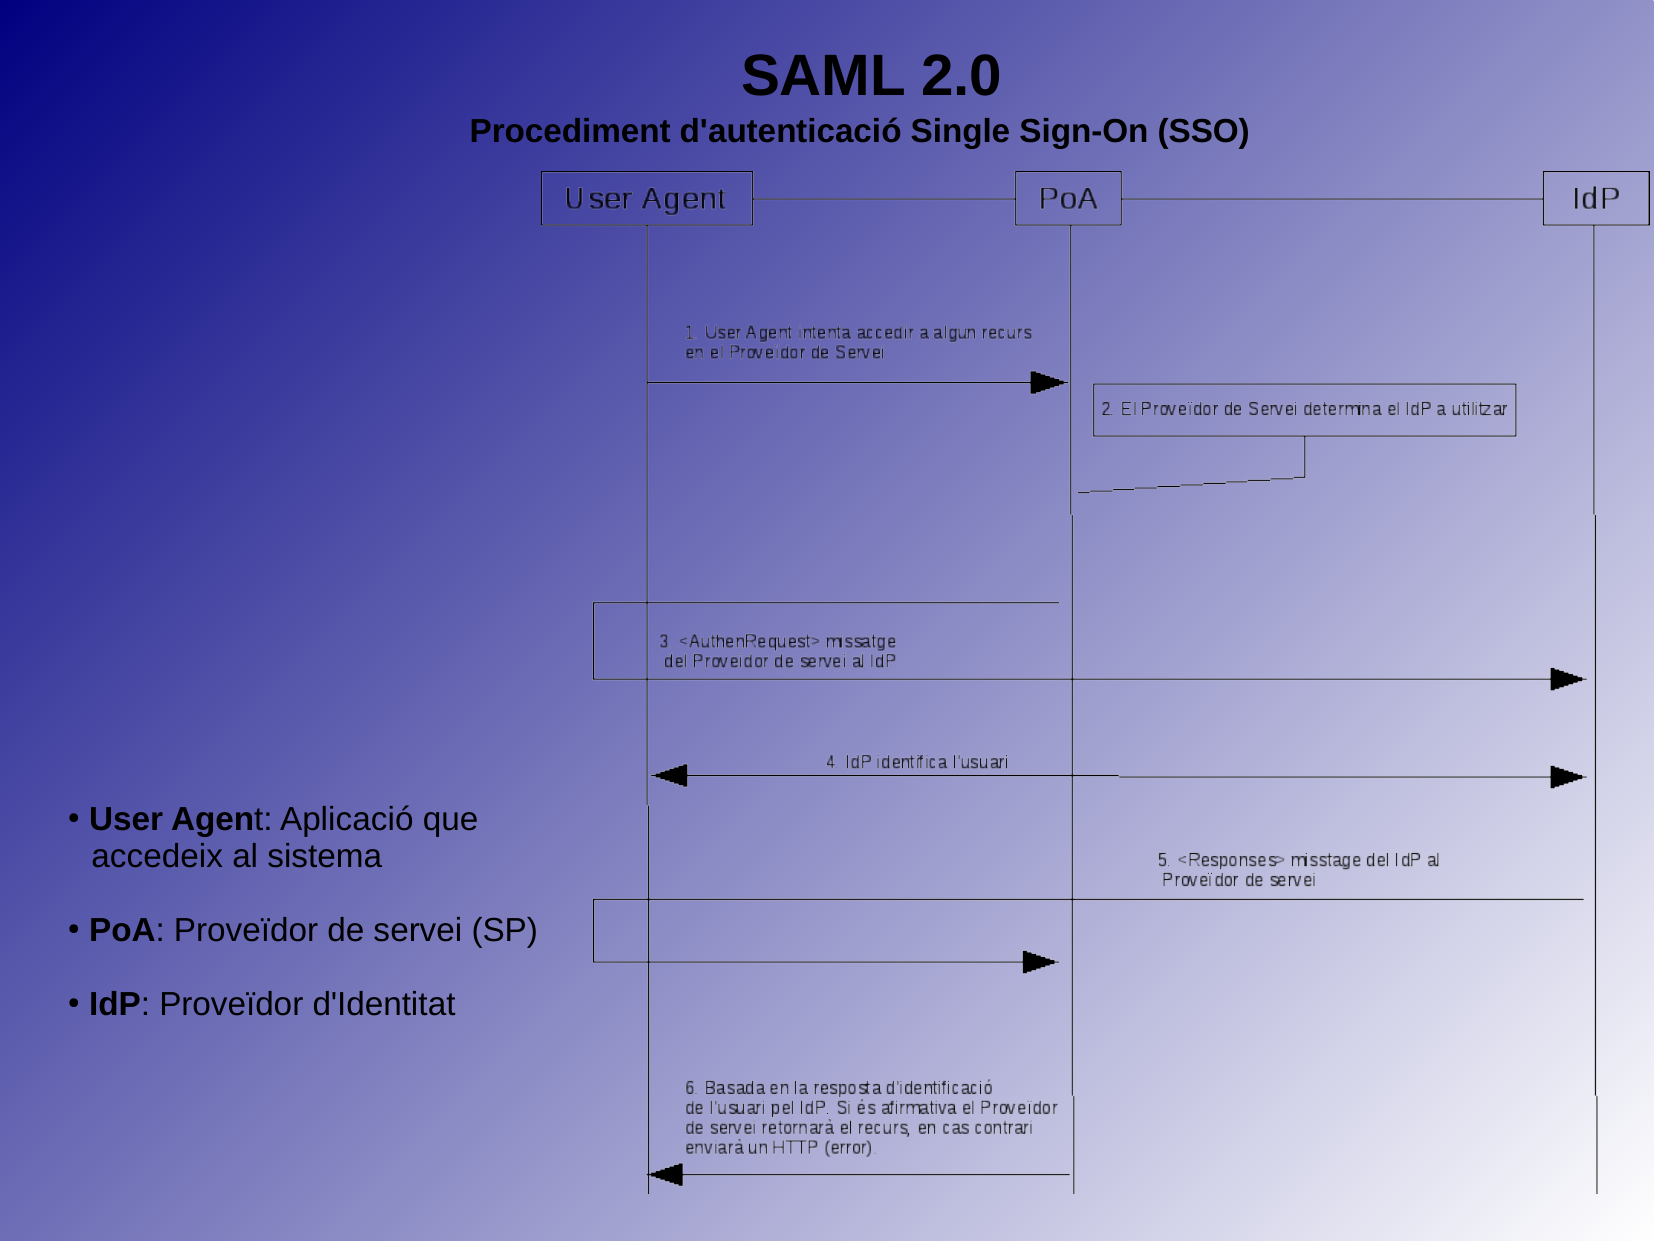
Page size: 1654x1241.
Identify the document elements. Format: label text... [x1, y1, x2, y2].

picture [541, 171, 1650, 1194]
text_box SAML 2.0 [726, 35, 1018, 105]
text_box User Agent: Aplicació que accedeix al sistema PoA: Proveïdor de servei (SP) IdP: Proveïdor d'Identitat [53, 792, 541, 1063]
text_box Procediment d'autenticació Single Sign-On (SSO) [454, 105, 1266, 158]
